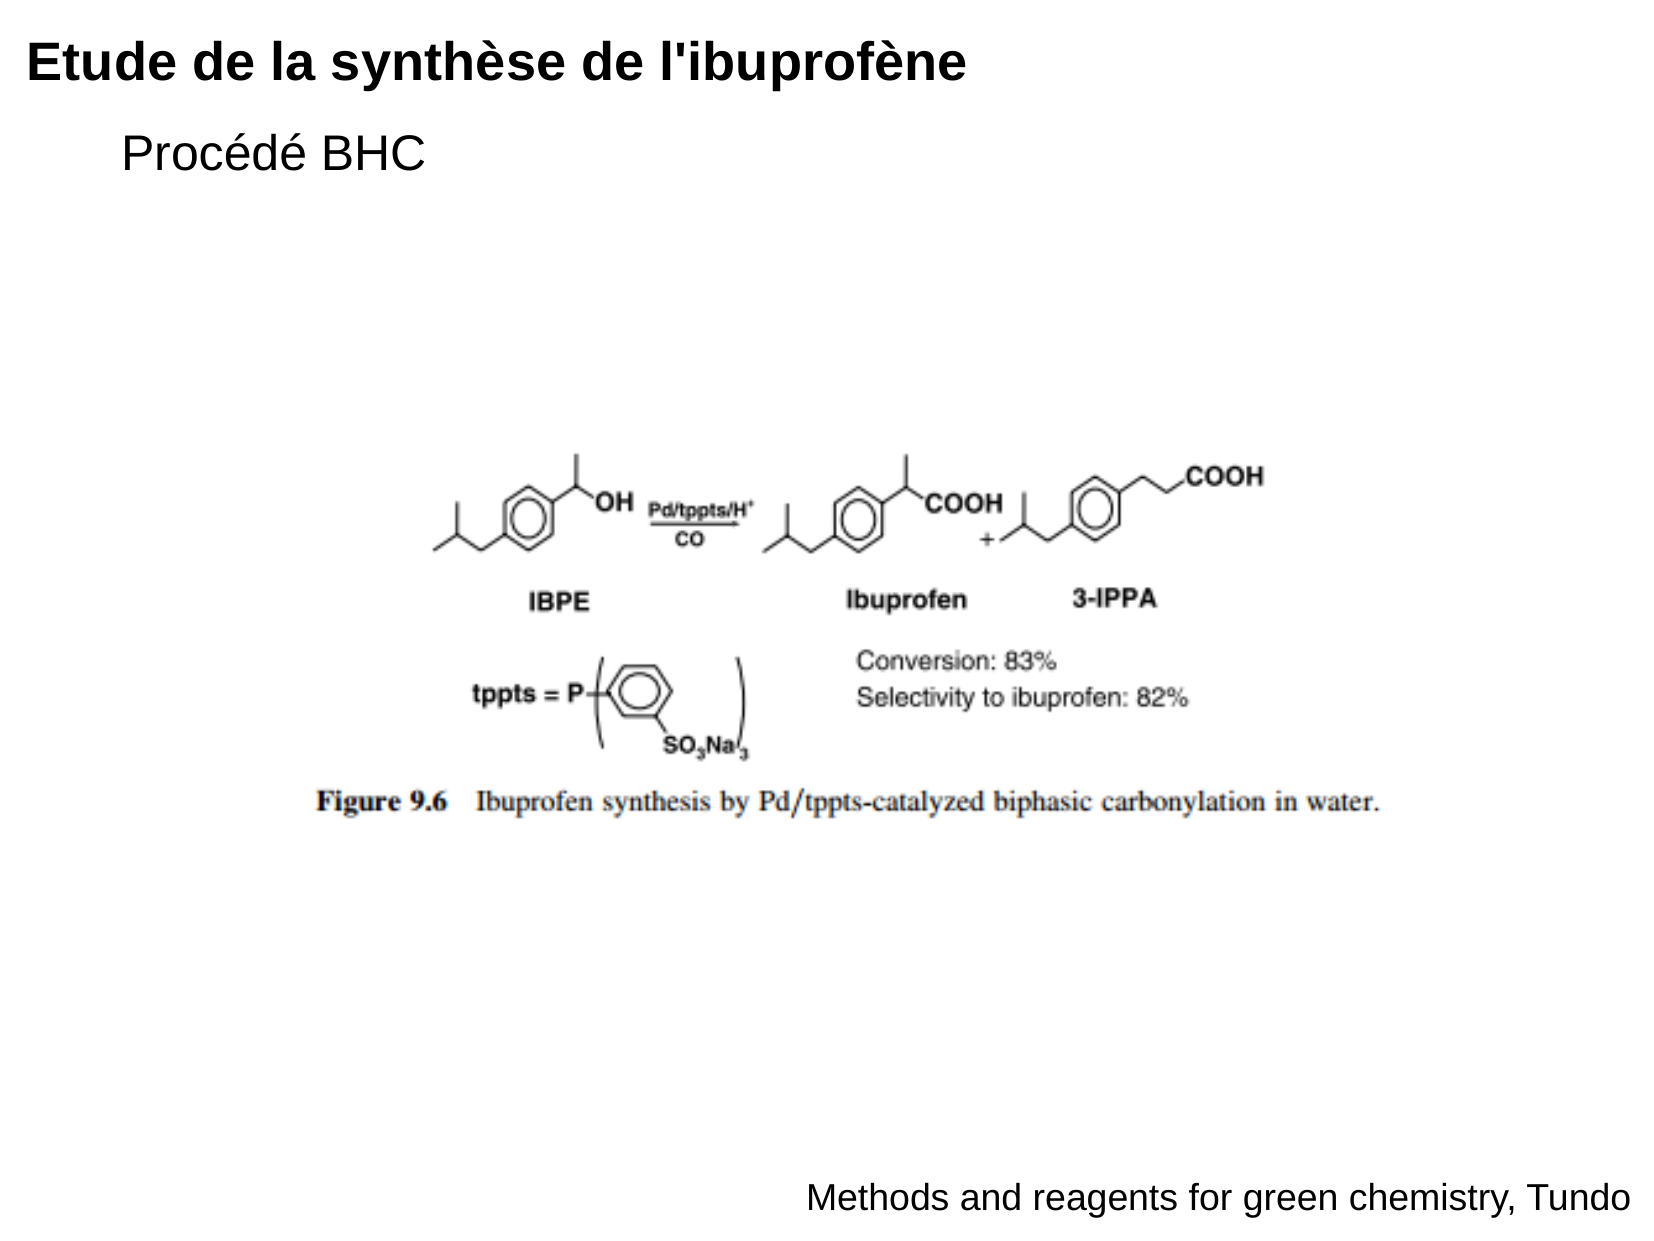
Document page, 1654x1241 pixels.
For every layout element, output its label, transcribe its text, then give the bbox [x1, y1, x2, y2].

text_box Etude de la synthèse de l'ibuprofène [11, 24, 993, 163]
text_box Methods and reagents for green chemistry, Tundo [791, 1169, 1654, 1241]
picture [236, 425, 1423, 851]
text_box Procédé BHC [106, 118, 922, 189]
